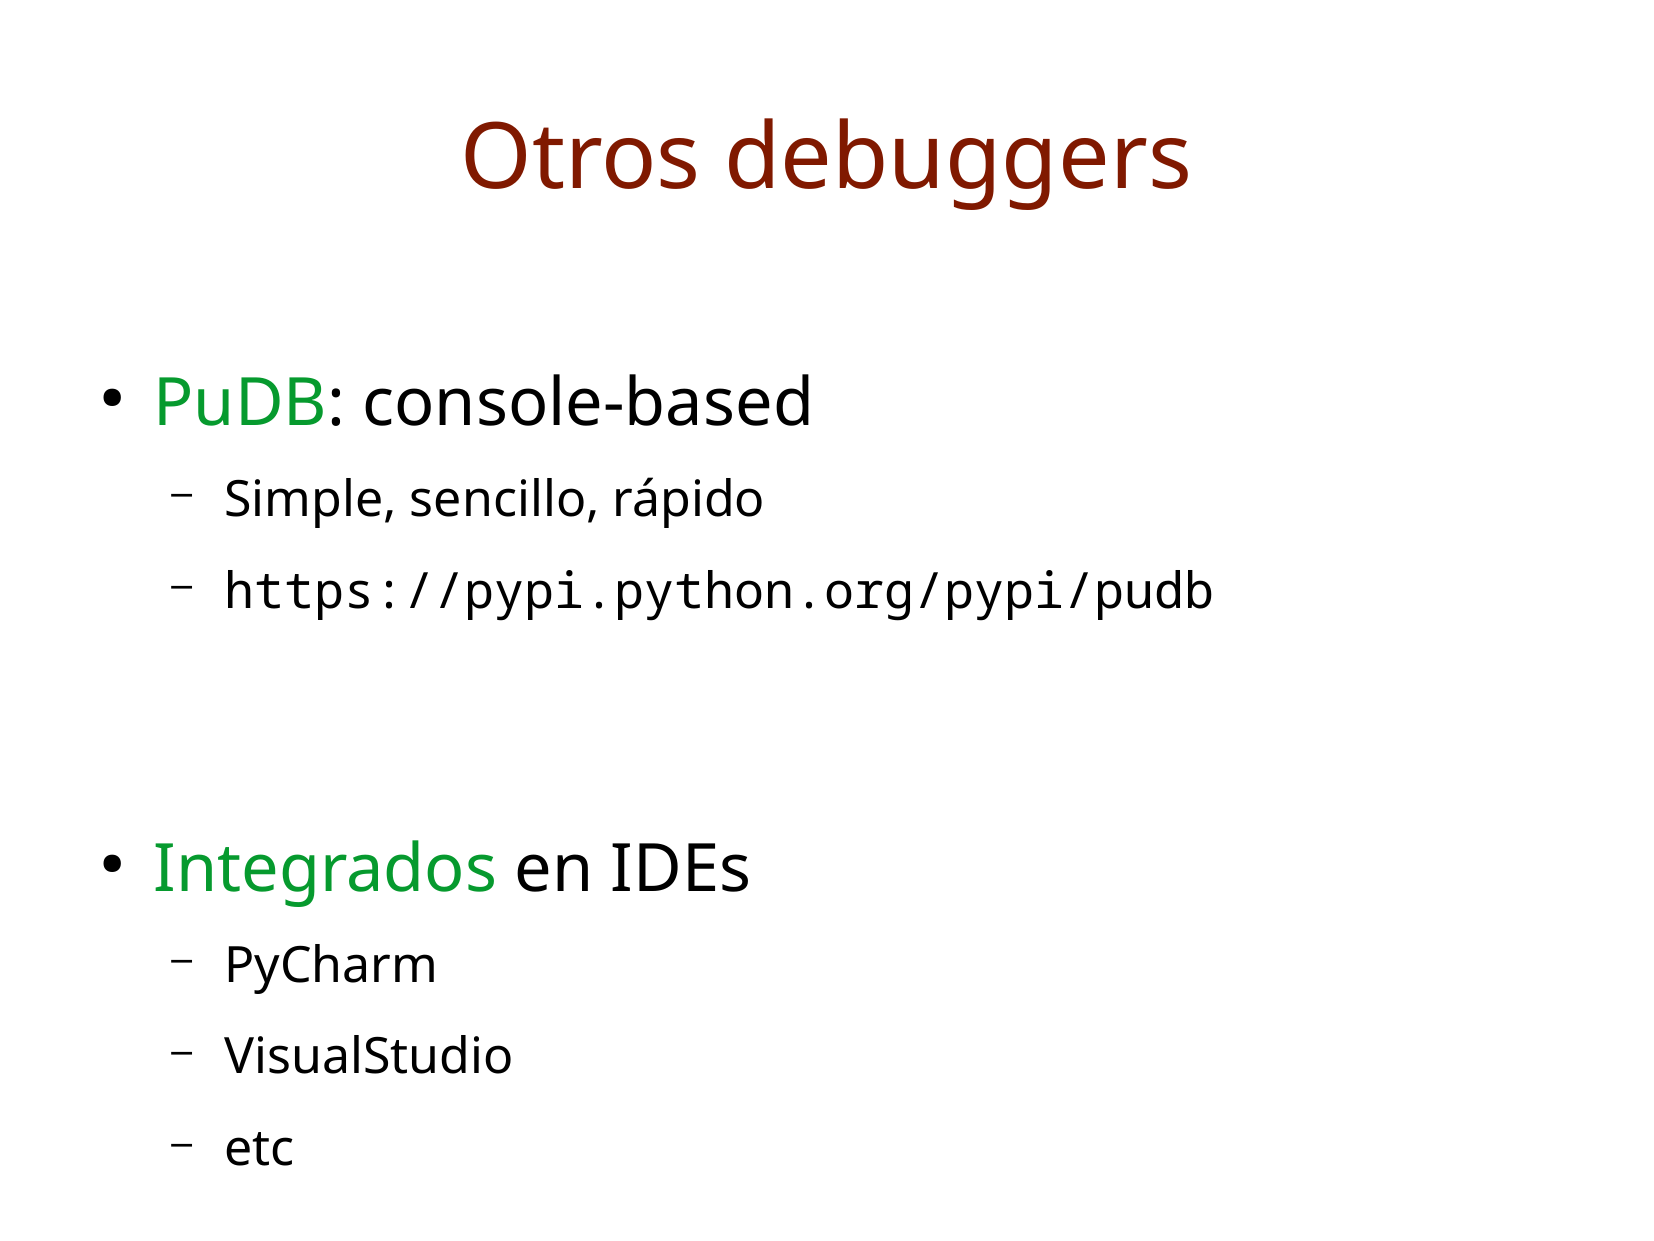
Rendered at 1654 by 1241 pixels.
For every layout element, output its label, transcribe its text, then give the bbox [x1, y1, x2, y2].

list PuDB: console-based Simple, sencillo, rápido https://pypi.python.org/pypi/pudb Integrados en IDEs PyCharm VisualStudio etc [82, 354, 1571, 1216]
title Otros debuggers [82, 49, 1571, 257]
